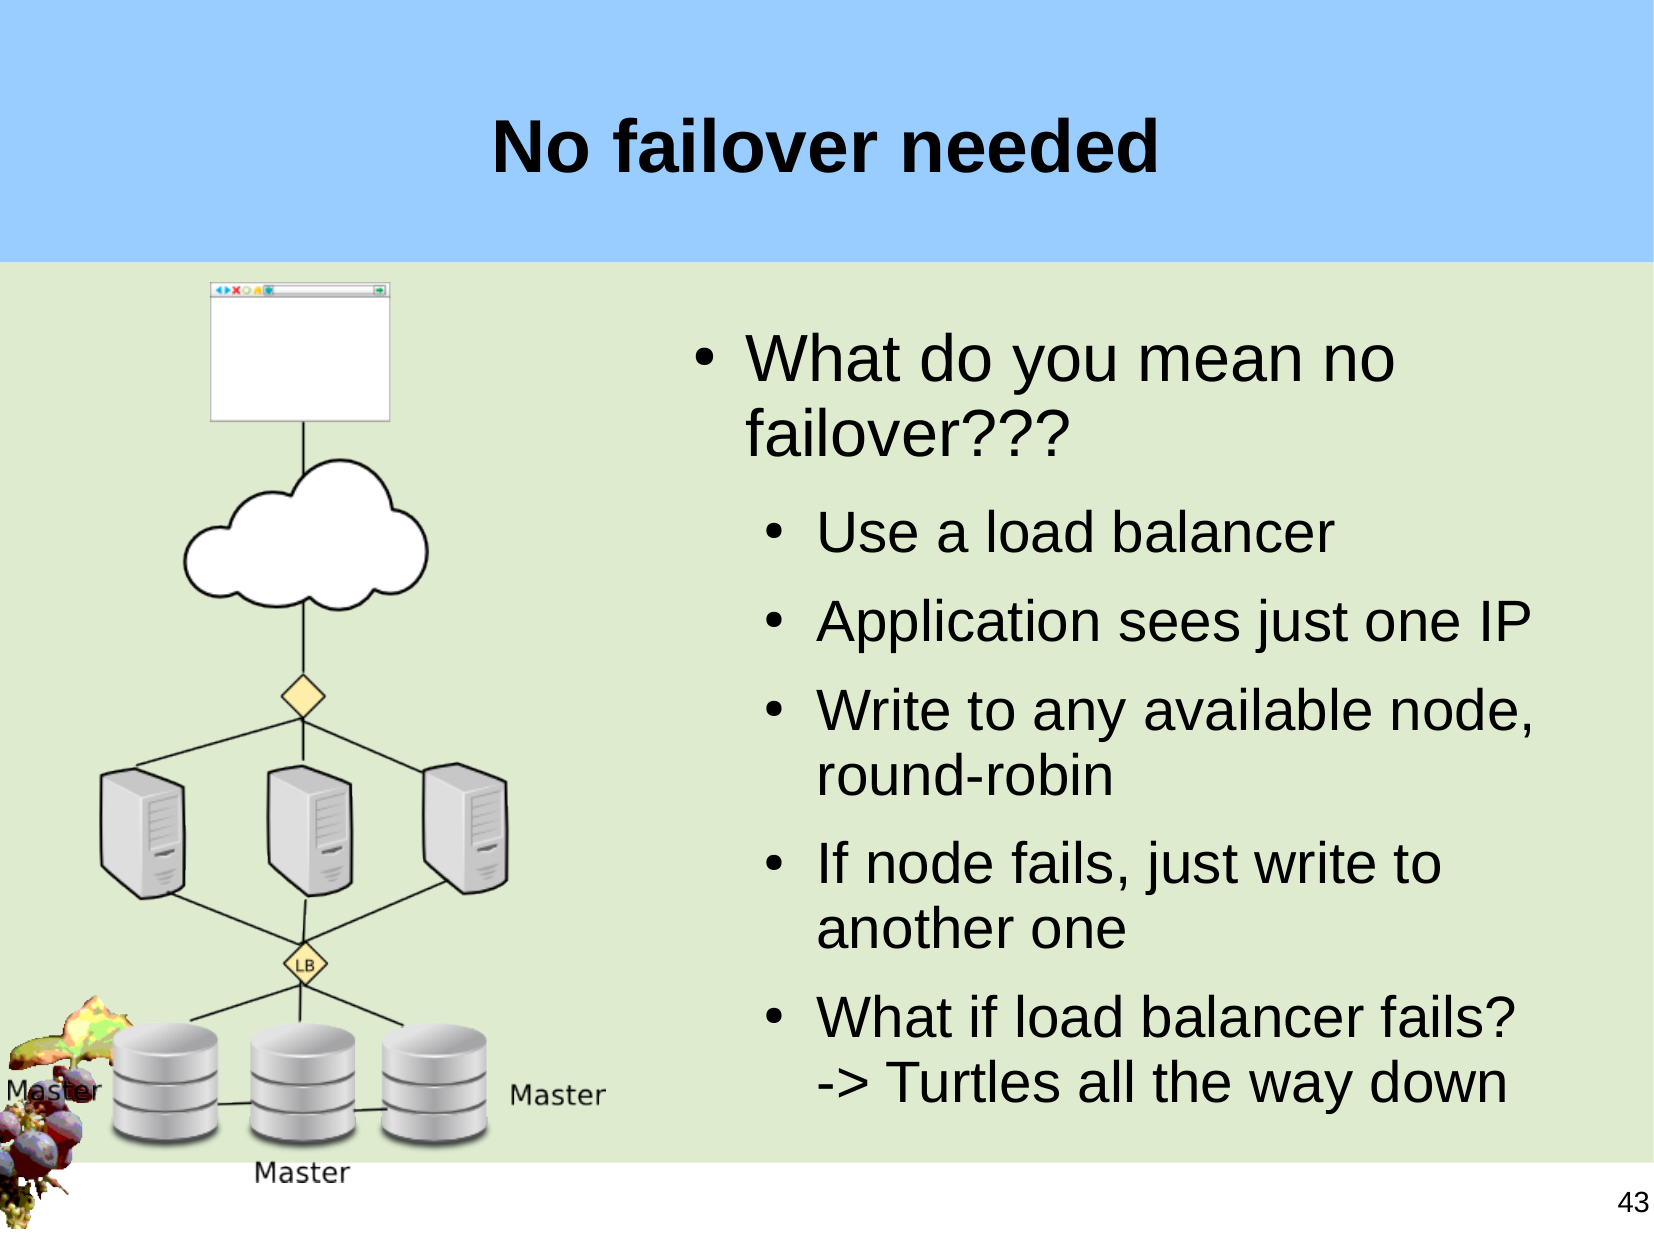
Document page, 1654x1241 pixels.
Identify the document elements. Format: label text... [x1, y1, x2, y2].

title No failover needed [82, 104, 1571, 189]
list What do you mean no failover??? Use a load balancer Application sees just one IP Write to any available node, round-robin If node fails, just write to another one What if load balancer fails? -> Turtles all the way down [675, 321, 1576, 1126]
picture [0, 282, 606, 1229]
